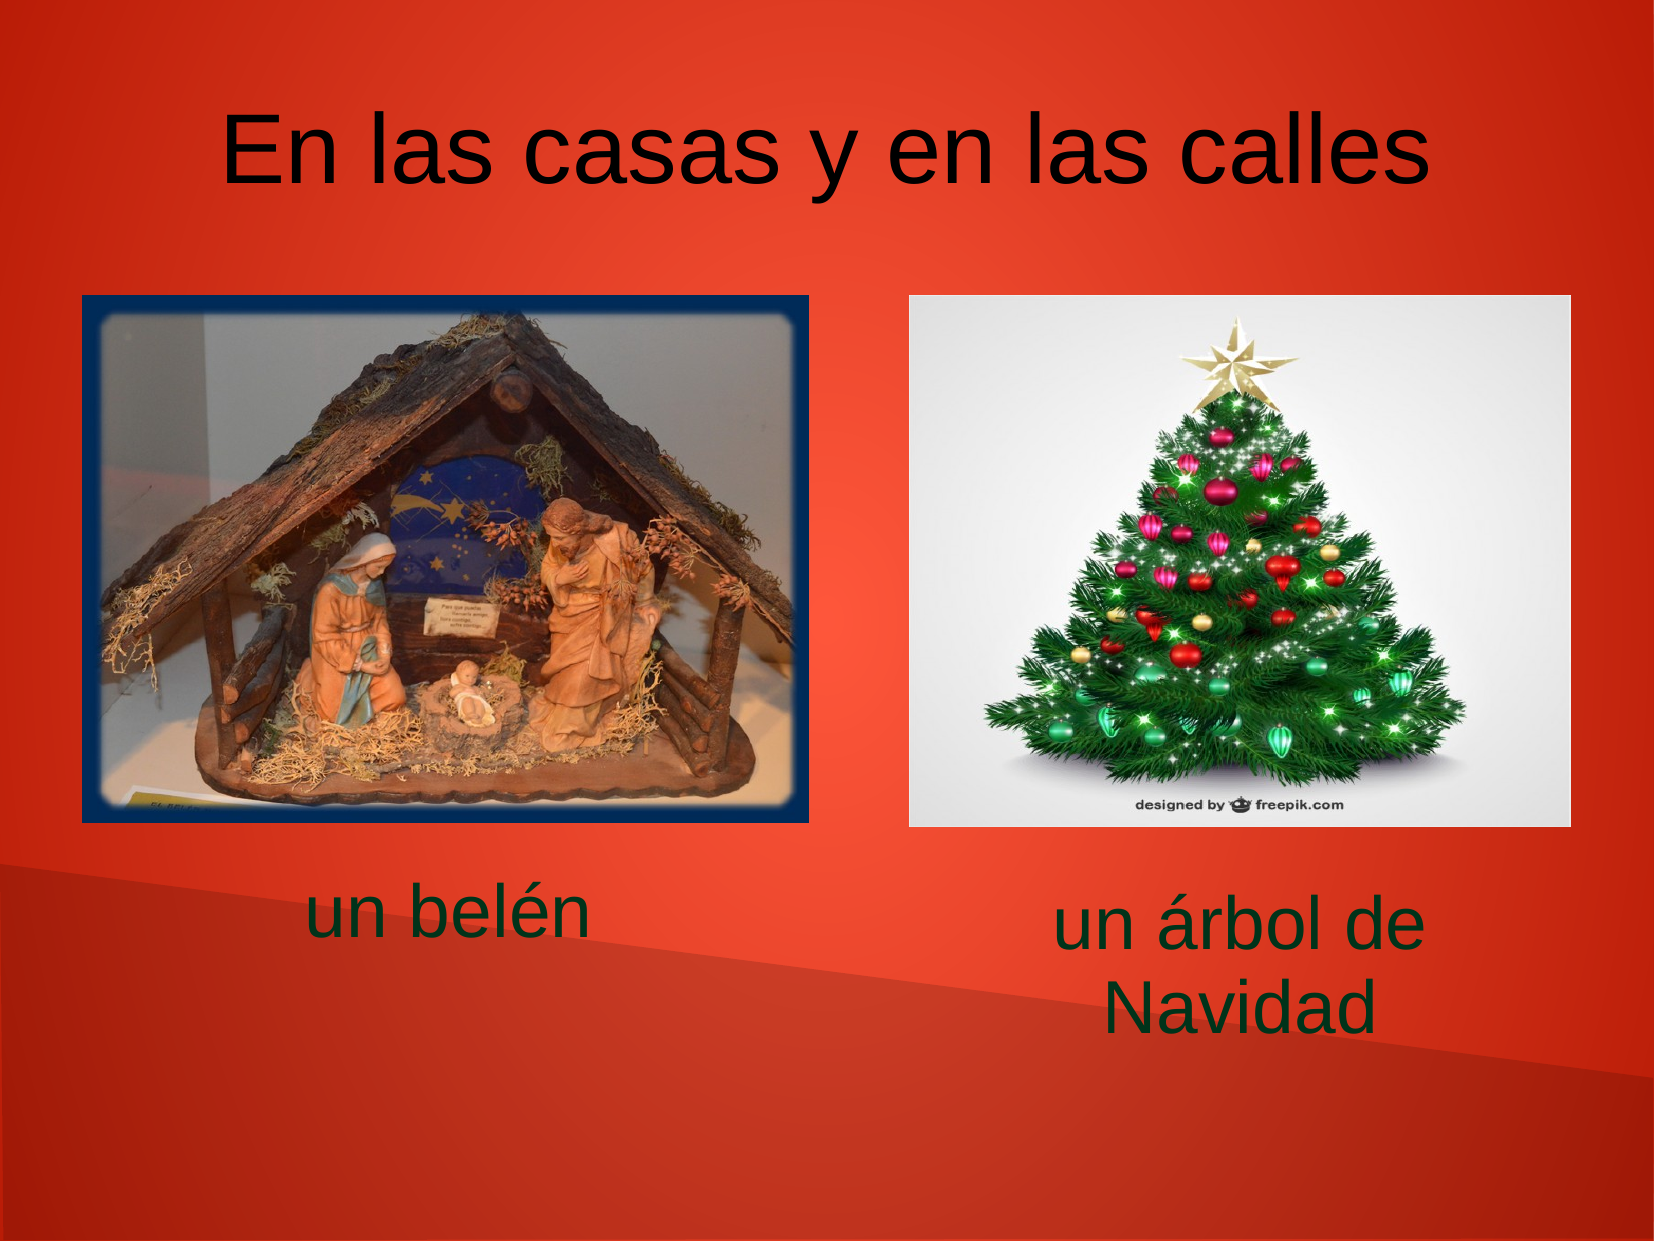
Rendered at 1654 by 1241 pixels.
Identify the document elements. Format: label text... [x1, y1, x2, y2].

picture [909, 295, 1571, 827]
text_box un belén [94, 862, 804, 962]
text_box un árbol de Navidad [909, 874, 1571, 1057]
picture [82, 295, 809, 823]
title En las casas y en las calles [82, 47, 1571, 252]
